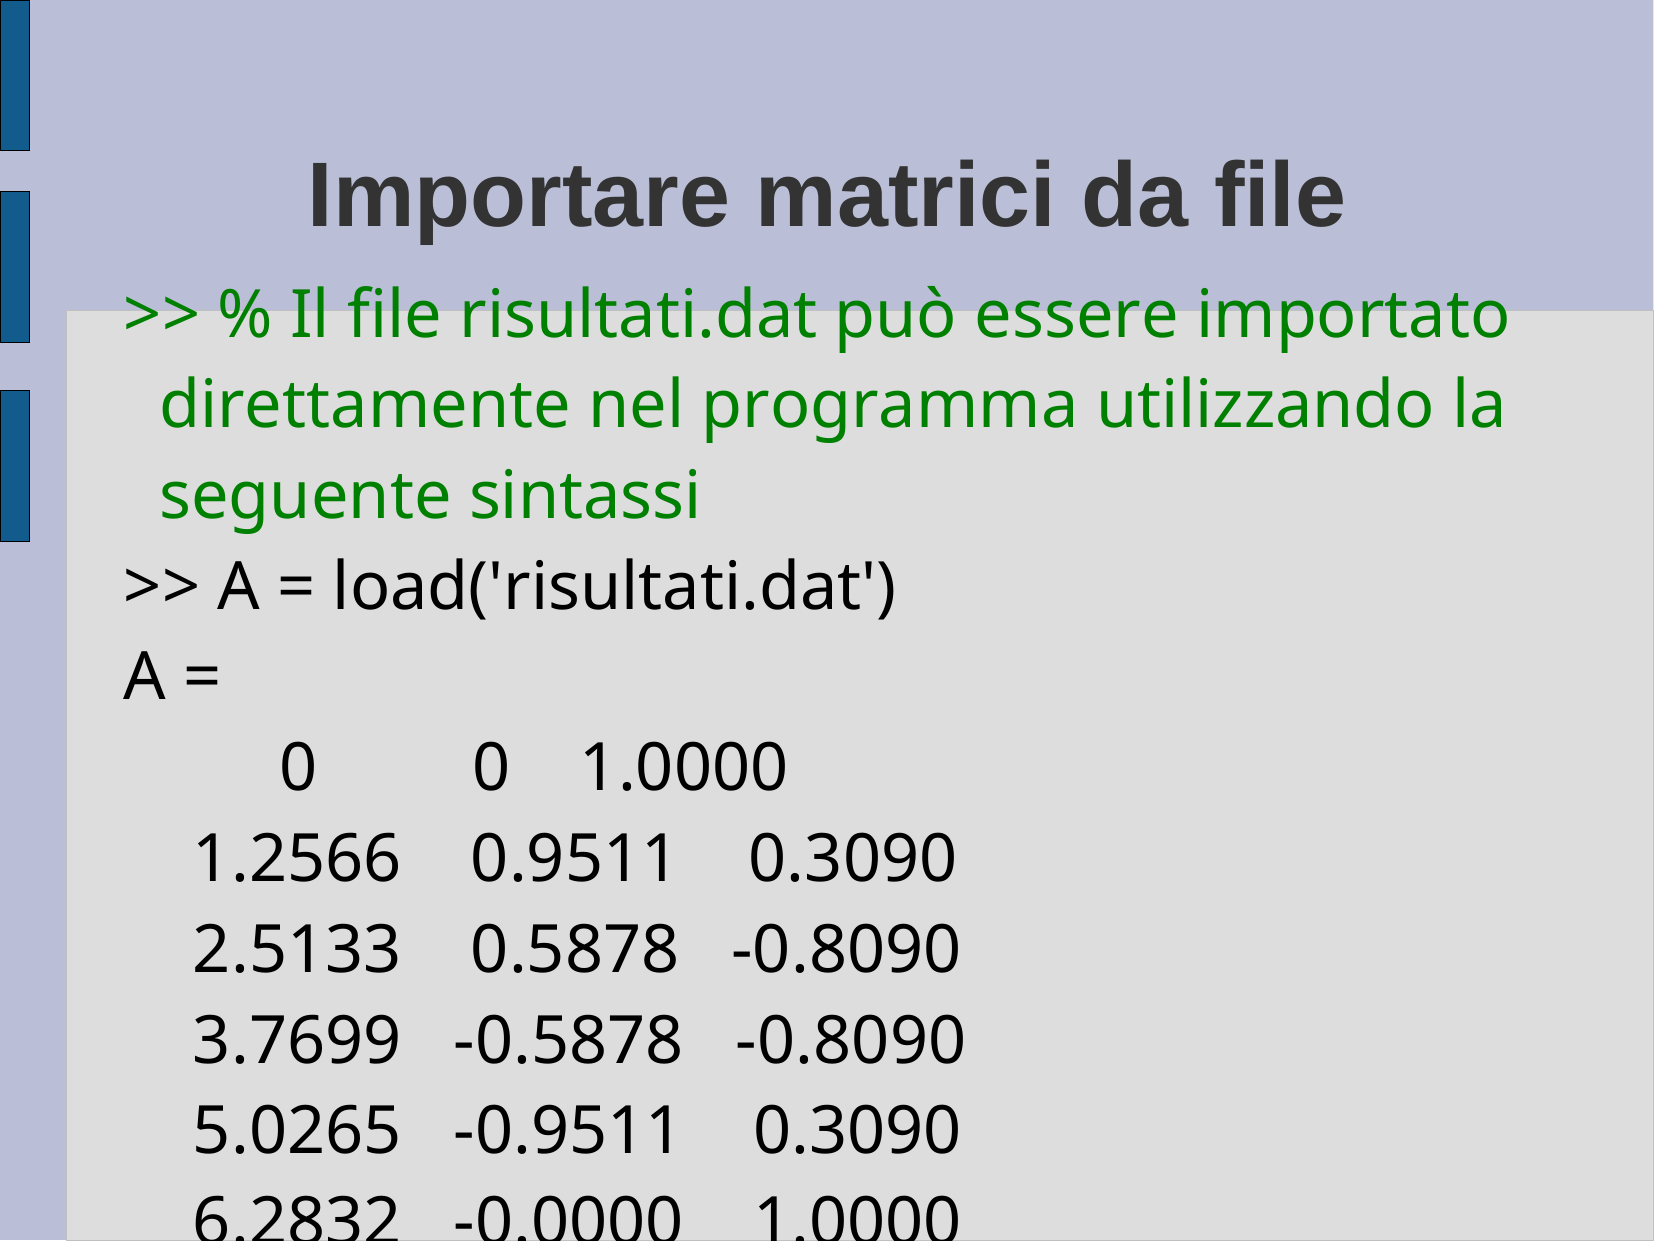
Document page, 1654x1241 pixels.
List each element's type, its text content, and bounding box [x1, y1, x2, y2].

title Importare matrici da file [121, 98, 1534, 291]
subtitle >> % Il file risultati.dat può essere importato direttamente nel programma utilizzando la seguente sintassi >> A = load('risultati.dat') A = 0 0 1.0000 1.2566 0.9511 0.3090 2.5133 0.5878 -0.8090 3.7699 -0.5878 -0.8090 5.0265 -0.9511 0.3090 6.2832 -0.0000 1.0000 [88, 319, 1625, 1211]
